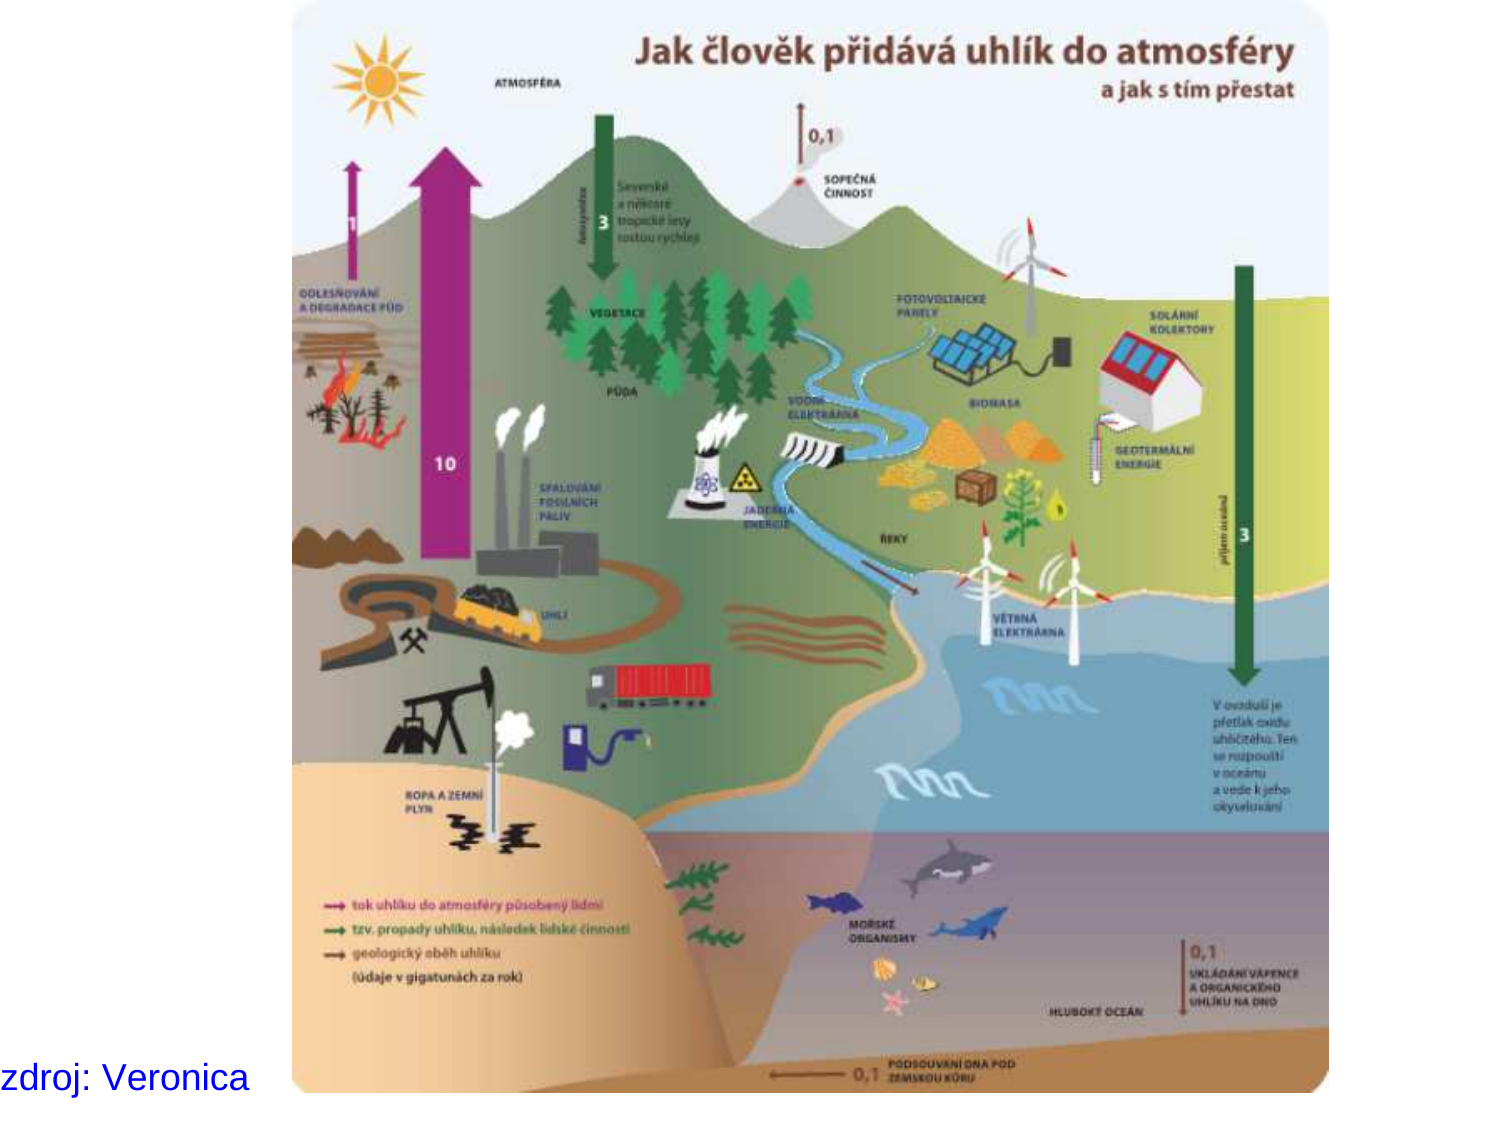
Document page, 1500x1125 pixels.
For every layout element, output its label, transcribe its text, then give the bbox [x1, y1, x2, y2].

text_box zdroj: Veronica [0, 1033, 680, 1125]
picture [292, 0, 1329, 1093]
